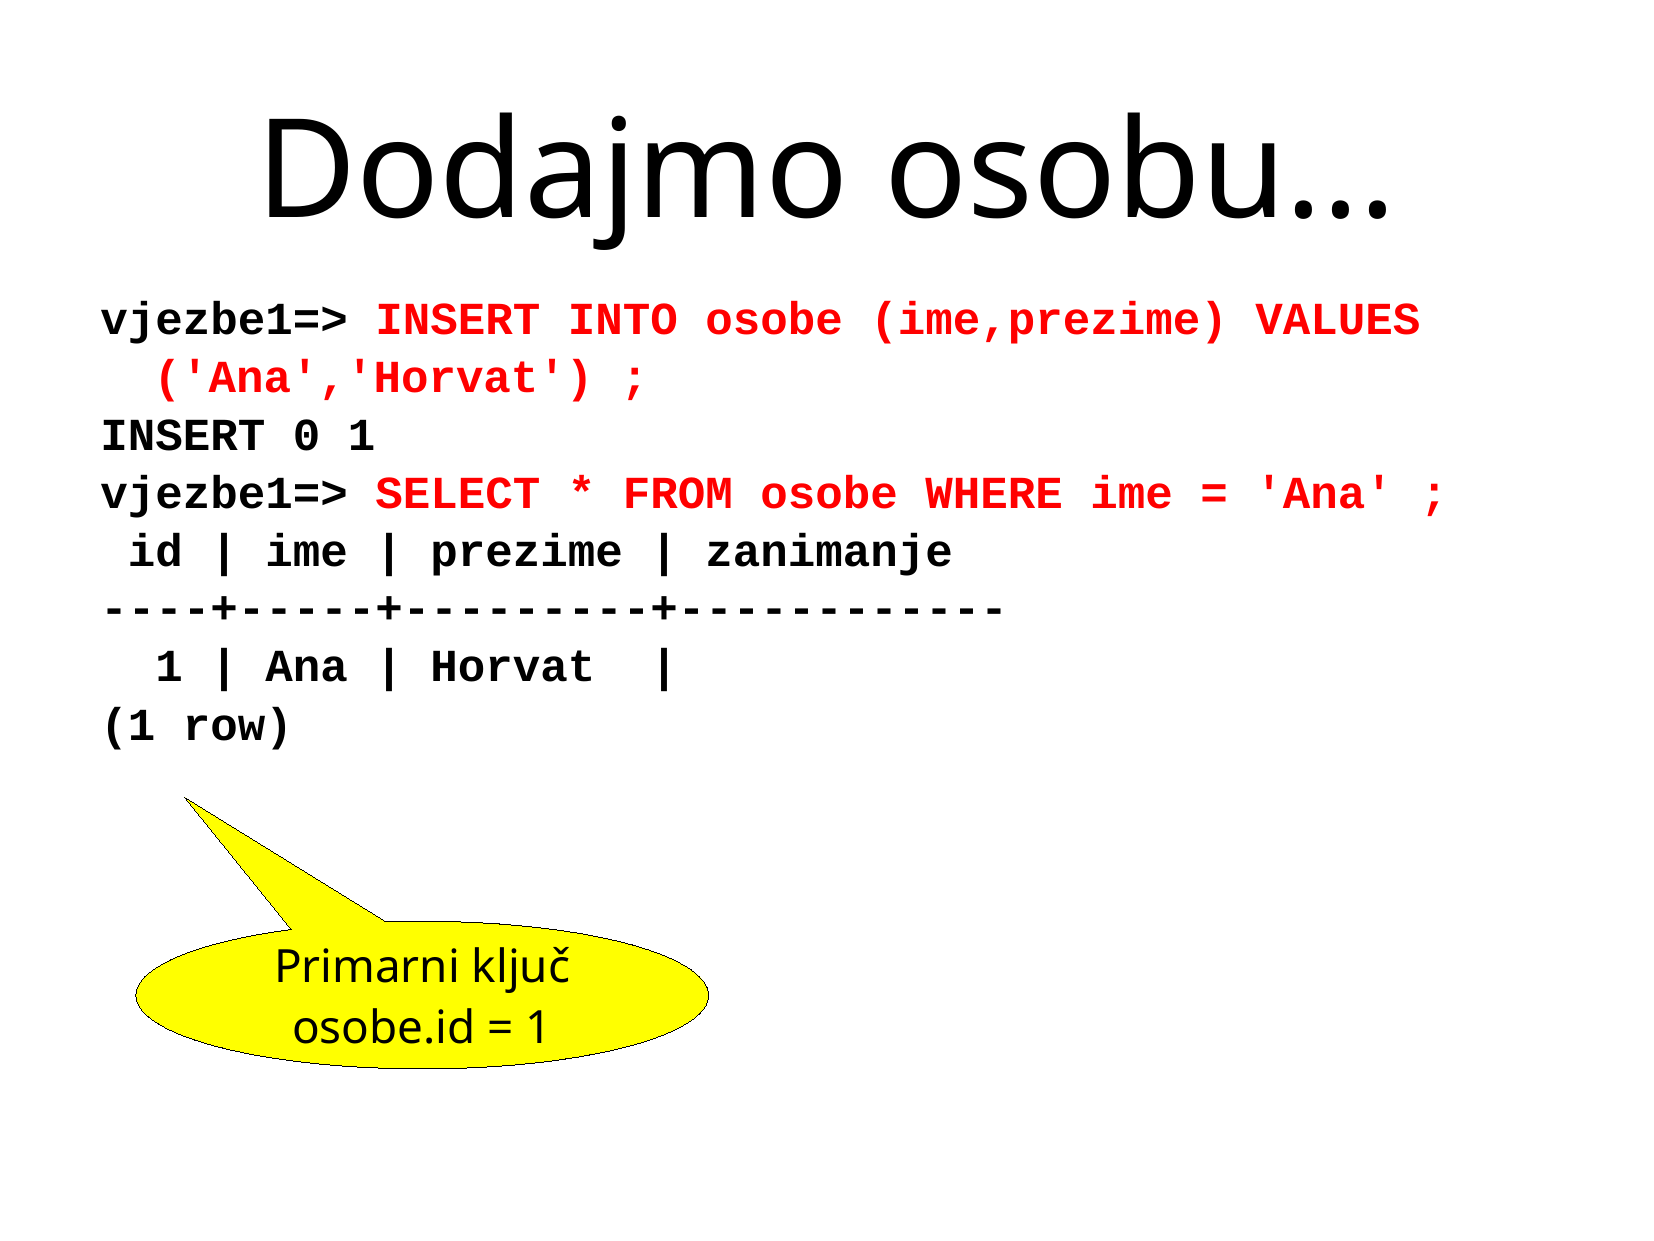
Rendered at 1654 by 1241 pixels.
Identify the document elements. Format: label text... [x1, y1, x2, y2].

text_box Primarni ključ osobe.id = 1 [135, 797, 709, 1069]
list vjezbe1=> INSERT INTO osobe (ime,prezime) VALUES ('Ana','Horvat') ; INSERT 0 1 vjezbe1=> SELECT * FROM osobe WHERE ime = 'Ana' ; id | ime | prezime | zanimanje ----+-----+---------+------------ 1 | Ana | Horvat | (1 row) [82, 290, 1571, 1094]
title Dodajmo osobu... [82, 56, 1571, 250]
